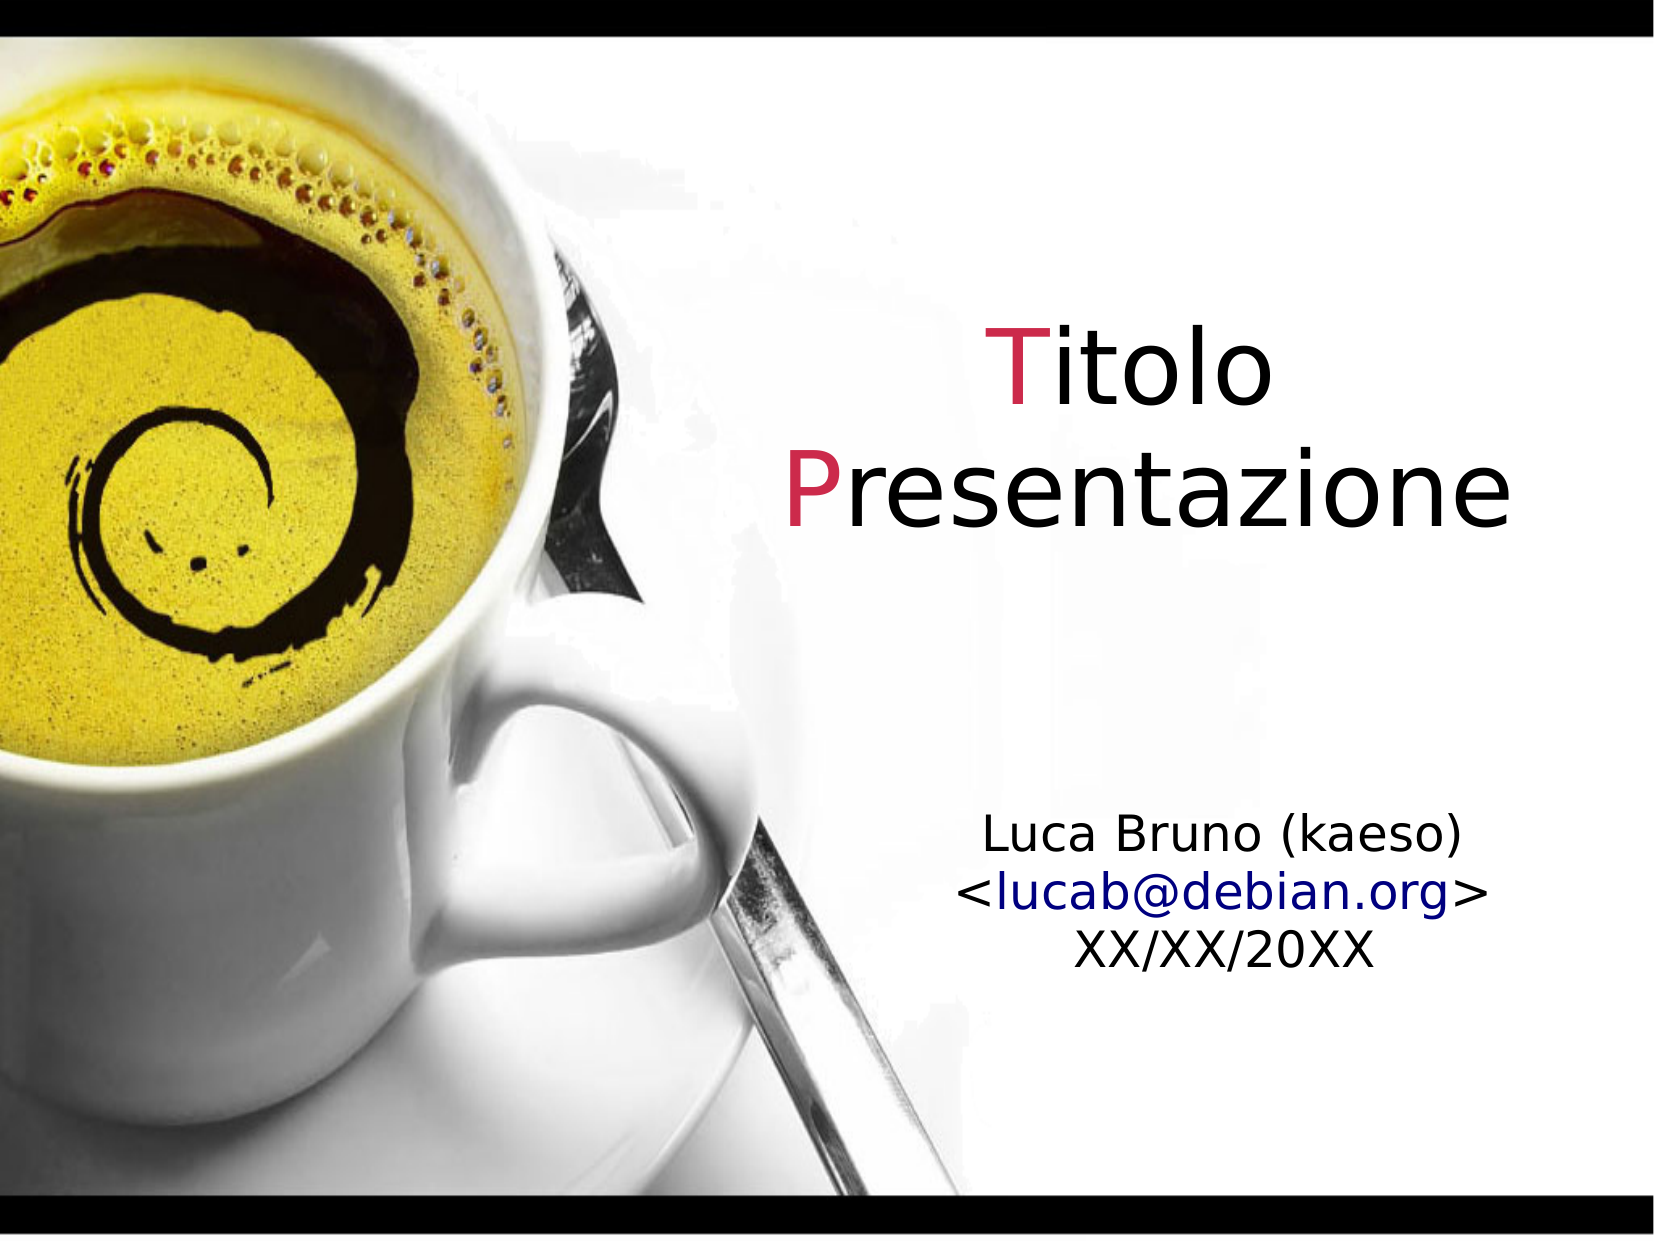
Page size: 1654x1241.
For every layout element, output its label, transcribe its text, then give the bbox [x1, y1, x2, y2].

picture [0, 0, 1654, 1241]
text_box Titolo Presentazione [765, 300, 1531, 680]
text_box Luca Bruno (kaeso) <lucab@debian.org> XX/XX/20XX [939, 797, 1507, 987]
